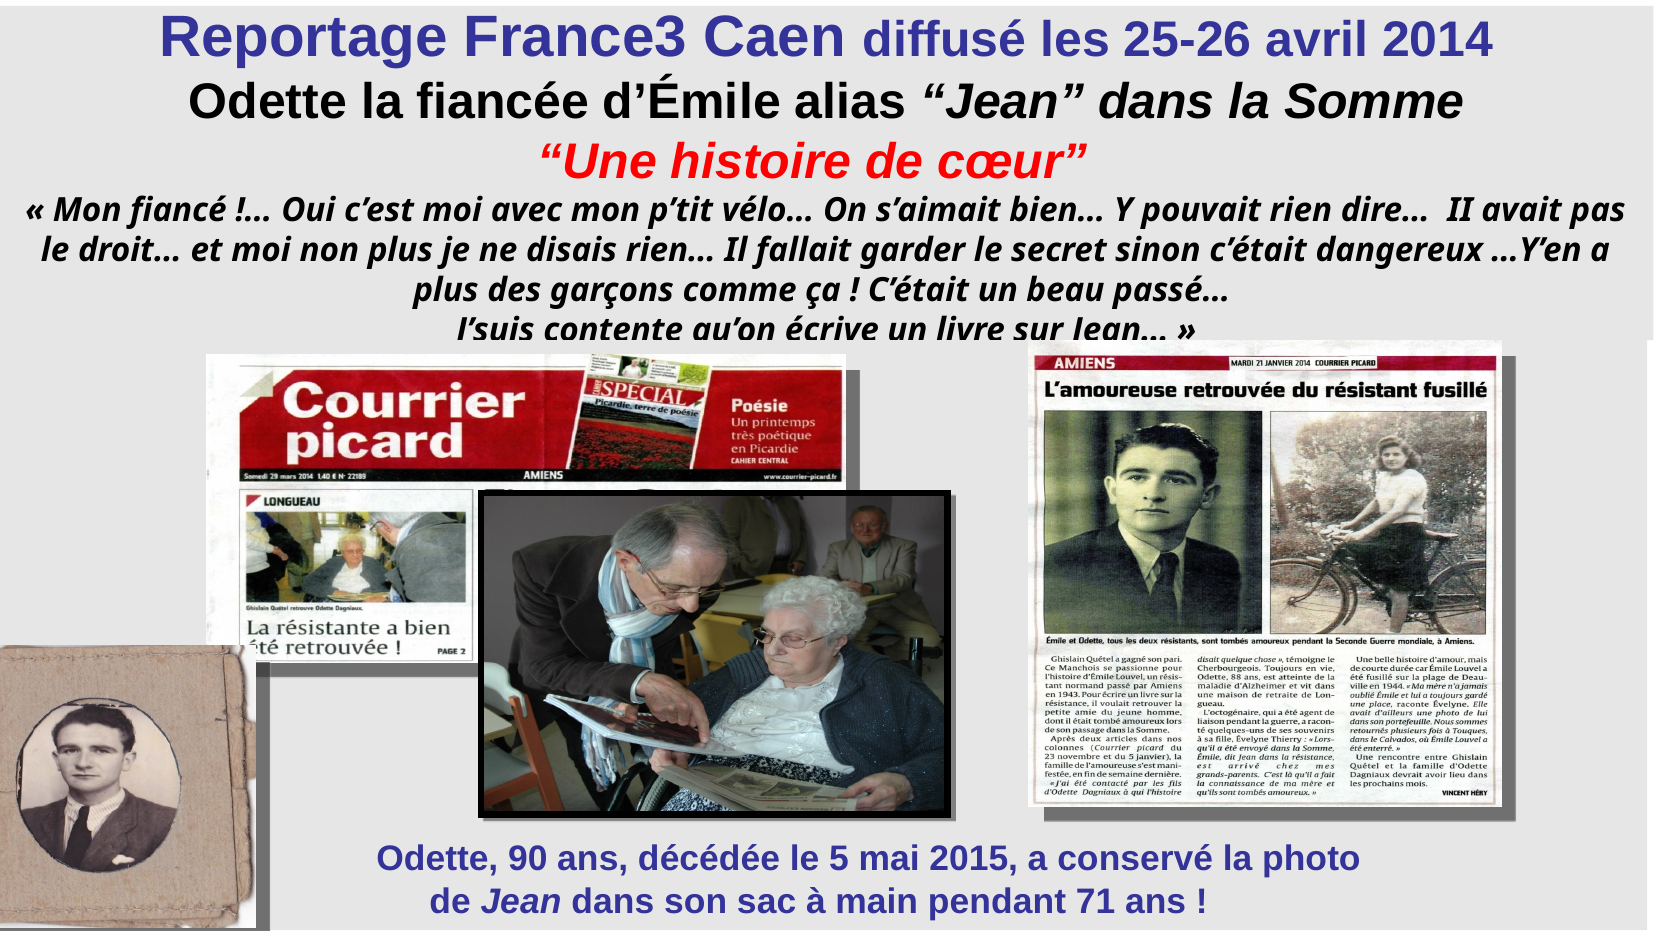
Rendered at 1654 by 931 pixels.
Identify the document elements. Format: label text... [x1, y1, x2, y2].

picture [1028, 340, 1502, 807]
list Odette, 90 ans, décédée le 5 mai 2015, a conservé la photo de Jean dans son sac à main pendant 71 ans ! [0, 340, 1648, 931]
picture [0, 354, 846, 928]
title Reportage France3 Caen diffusé les 25-26 avril 2014 Odette la fiancée d’Émile alias “Jean” dans la Somme “Une histoire de cœur” « Mon fiancé !… Oui c’est moi avec mon p’tit vélo… On s’aimait bien… Y pouvait rien dire… II avait pas le droit… et moi non plus je ne disais rien… Il fallait garder le secret sinon c’était dangereux …Y’en a plus des garçons comme ça ! C’était un beau passé… J’suis contente qu’on écrive un livre sur Jean… » [0, 5, 1654, 341]
picture [484, 496, 945, 812]
